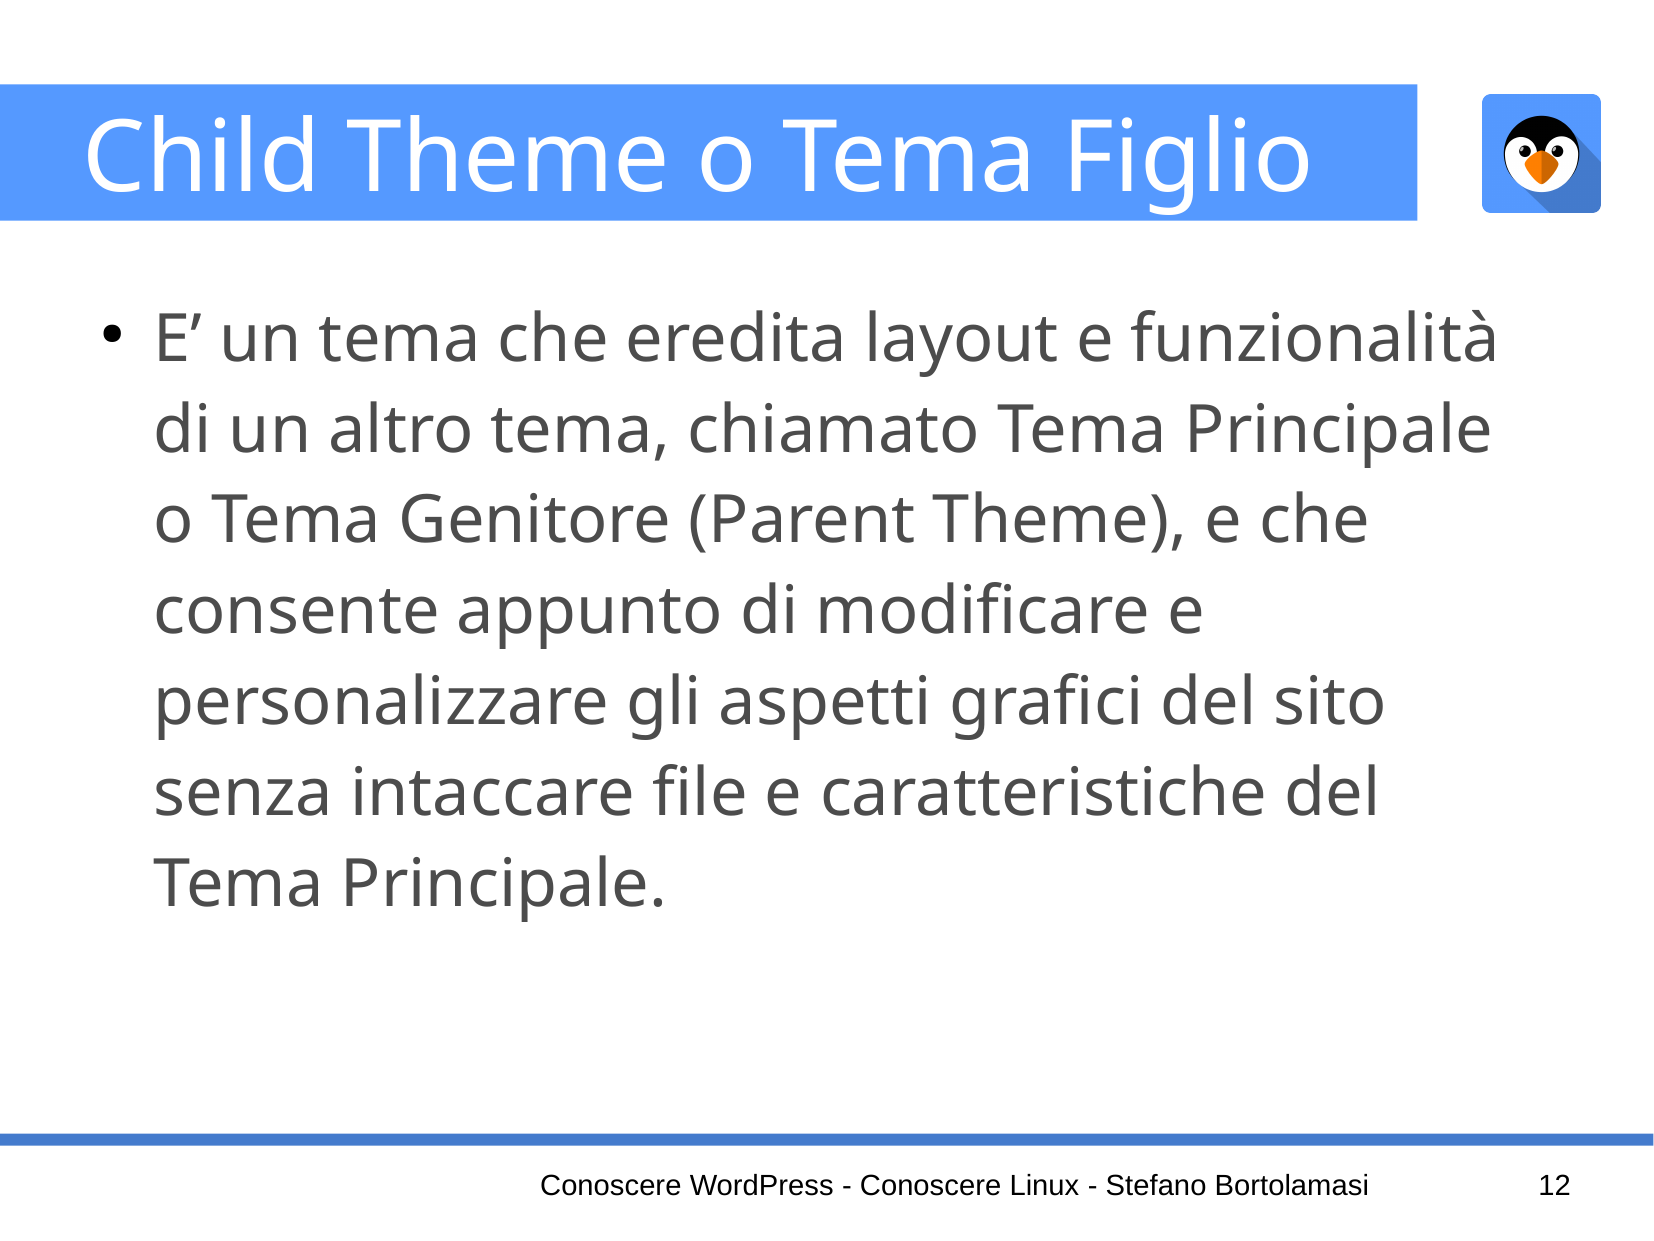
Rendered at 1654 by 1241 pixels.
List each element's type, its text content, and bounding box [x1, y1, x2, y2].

title Child Theme o Tema Figlio [0, 94, 1418, 211]
list E’ un tema che eredita layout e funzionalità di un altro tema, chiamato Tema Principale o Tema Genitore (Parent Theme), e che consente appunto di modificare e personalizzare gli aspetti grafici del sito senza intaccare file e caratteristiche del Tema Principale. [82, 290, 1538, 1010]
picture [1482, 94, 1601, 213]
